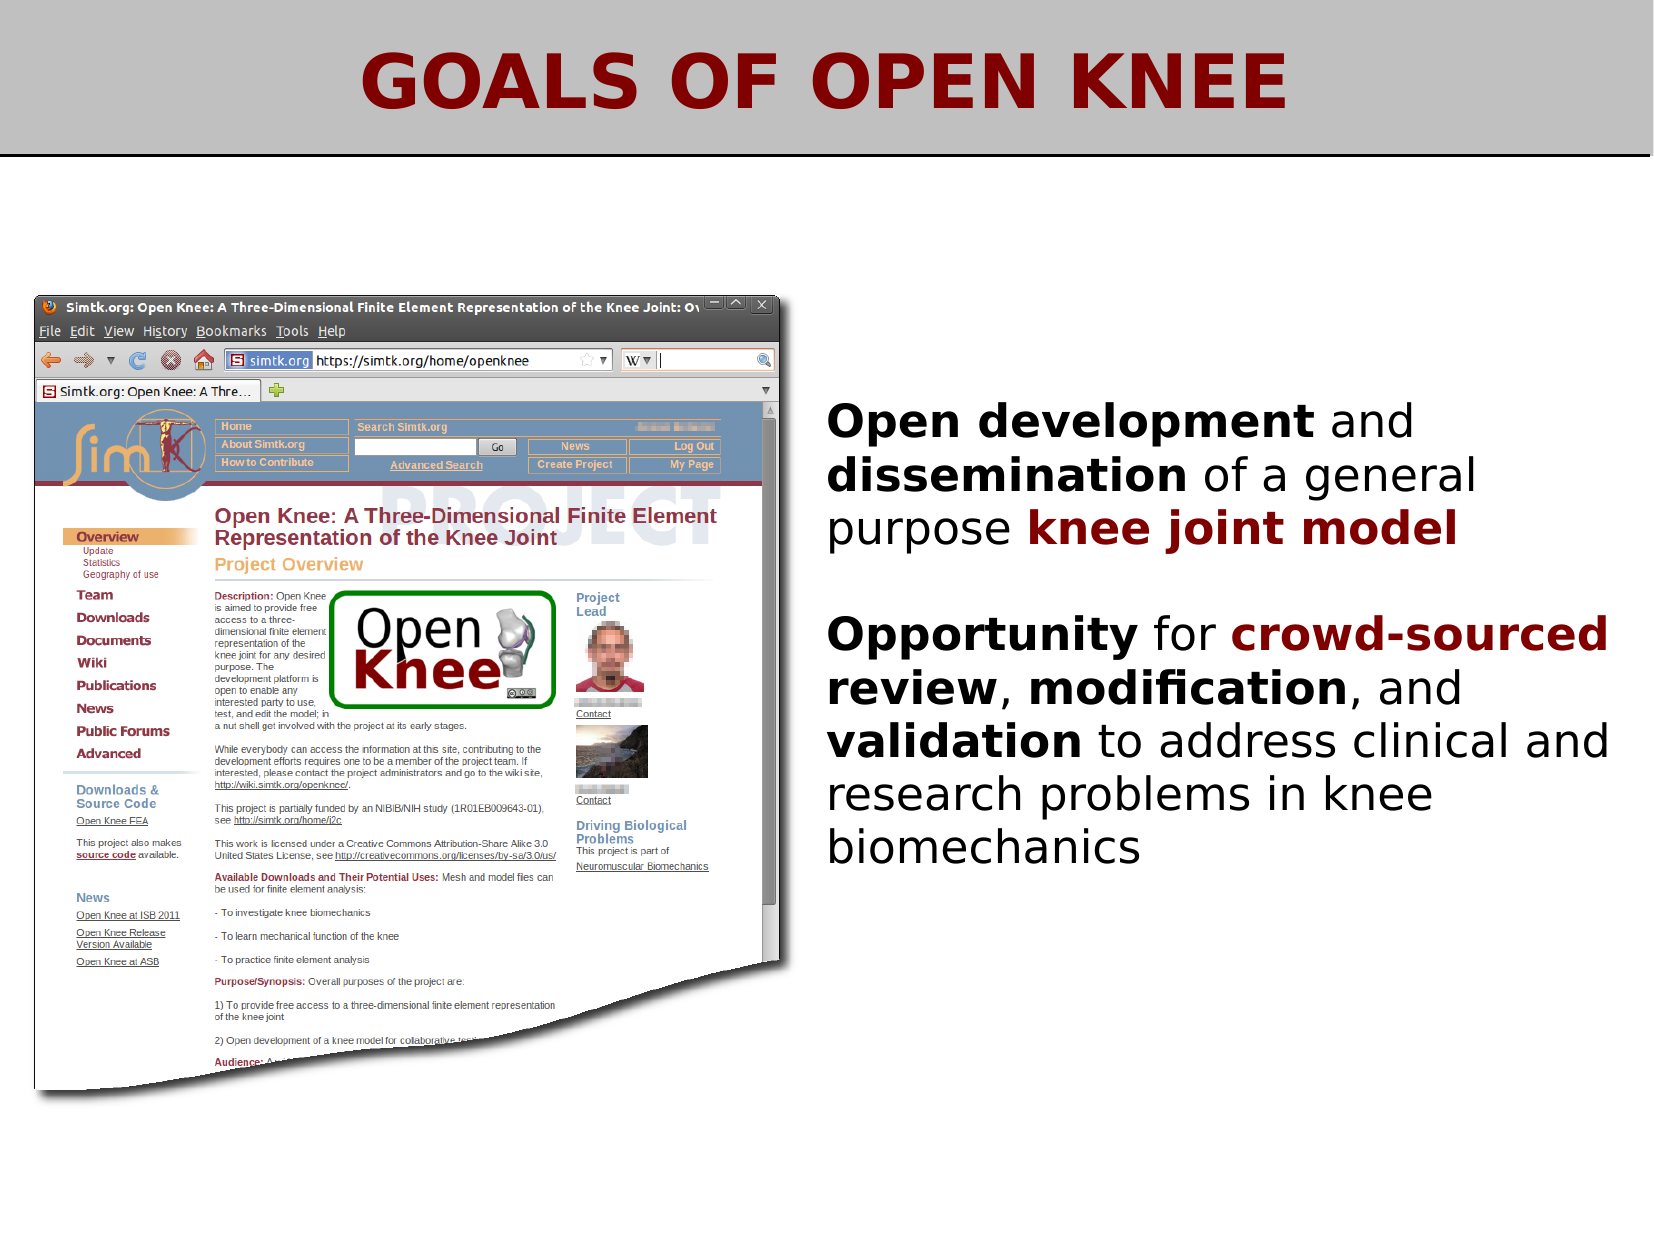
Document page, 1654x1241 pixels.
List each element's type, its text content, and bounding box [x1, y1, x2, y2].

text_box Open development and dissemination of a general purpose knee joint model Opportunity for crowd-sourced review, modification, and validation to address clinical and research problems in knee biomechanics [811, 387, 1647, 936]
text_box GOALS OF OPEN KNEE [0, 31, 1651, 134]
text_box [0, 0, 1654, 156]
picture [27, 288, 800, 1127]
